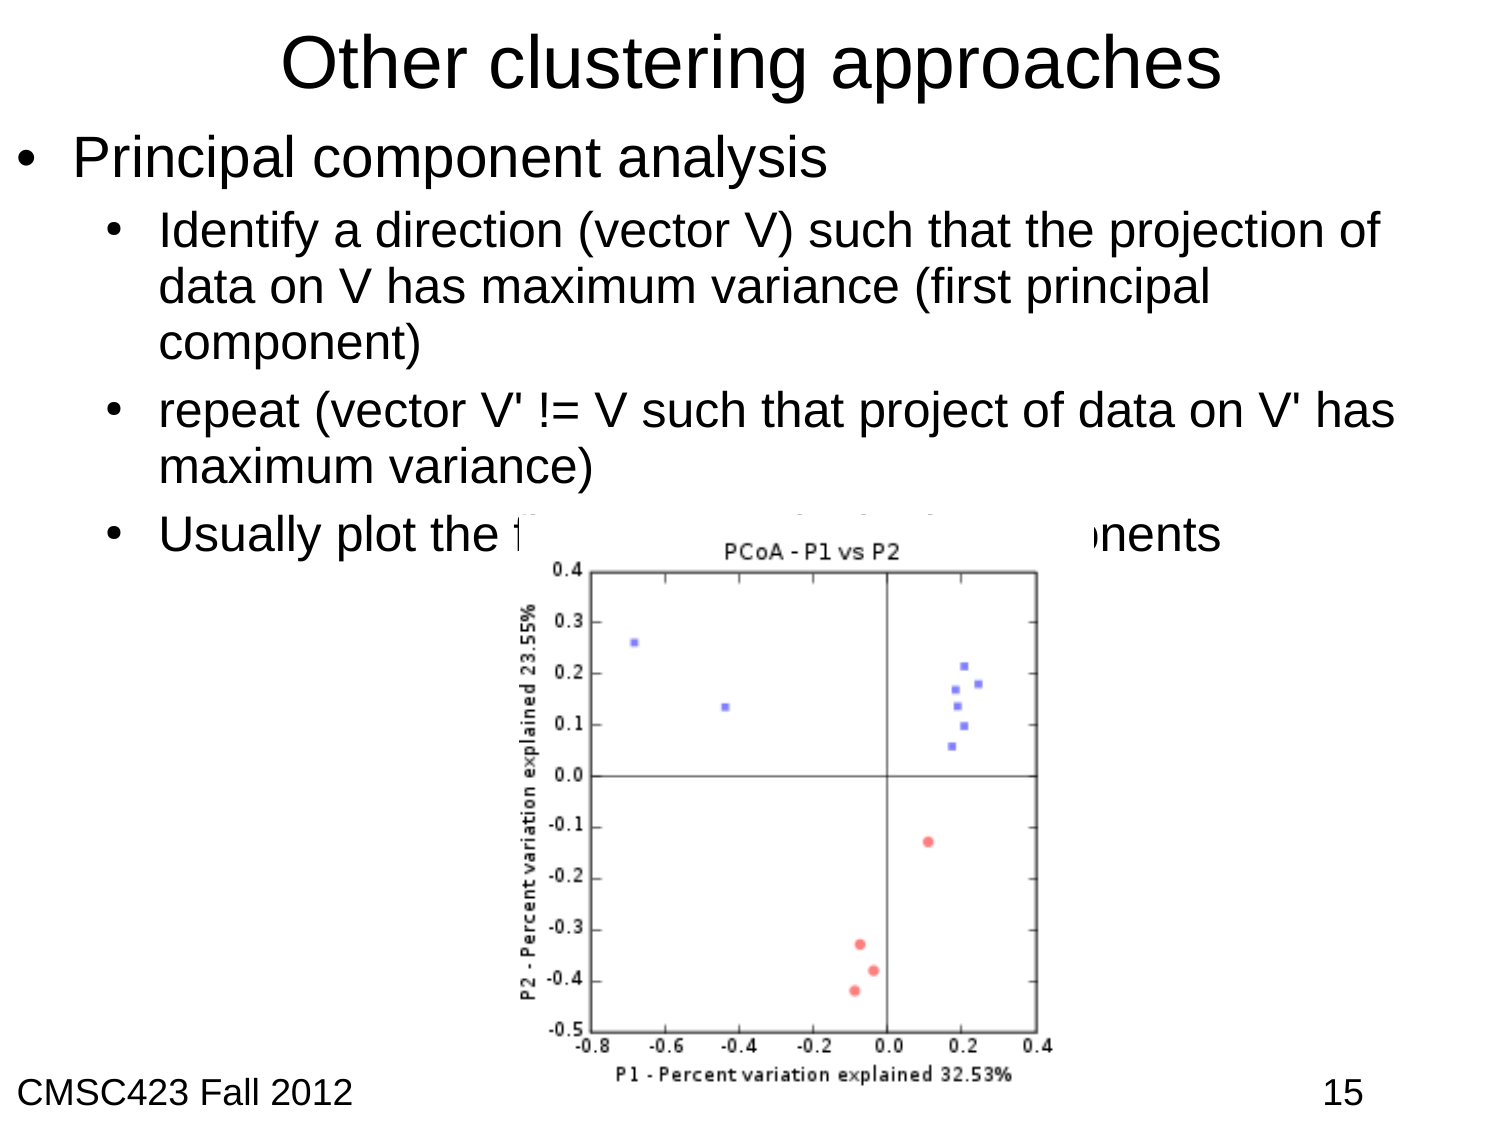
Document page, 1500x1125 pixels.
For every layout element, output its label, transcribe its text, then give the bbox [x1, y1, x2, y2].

title Other clustering approaches [19, 9, 1485, 116]
list Principal component analysis Identify a direction (vector V) such that the projection of data on V has maximum variance (first principal component) repeat (vector V' != V such that project of data on V' has maximum variance) Usually plot the first 2 or 3 principal components [16, 124, 1485, 1057]
picture [519, 515, 1094, 1090]
